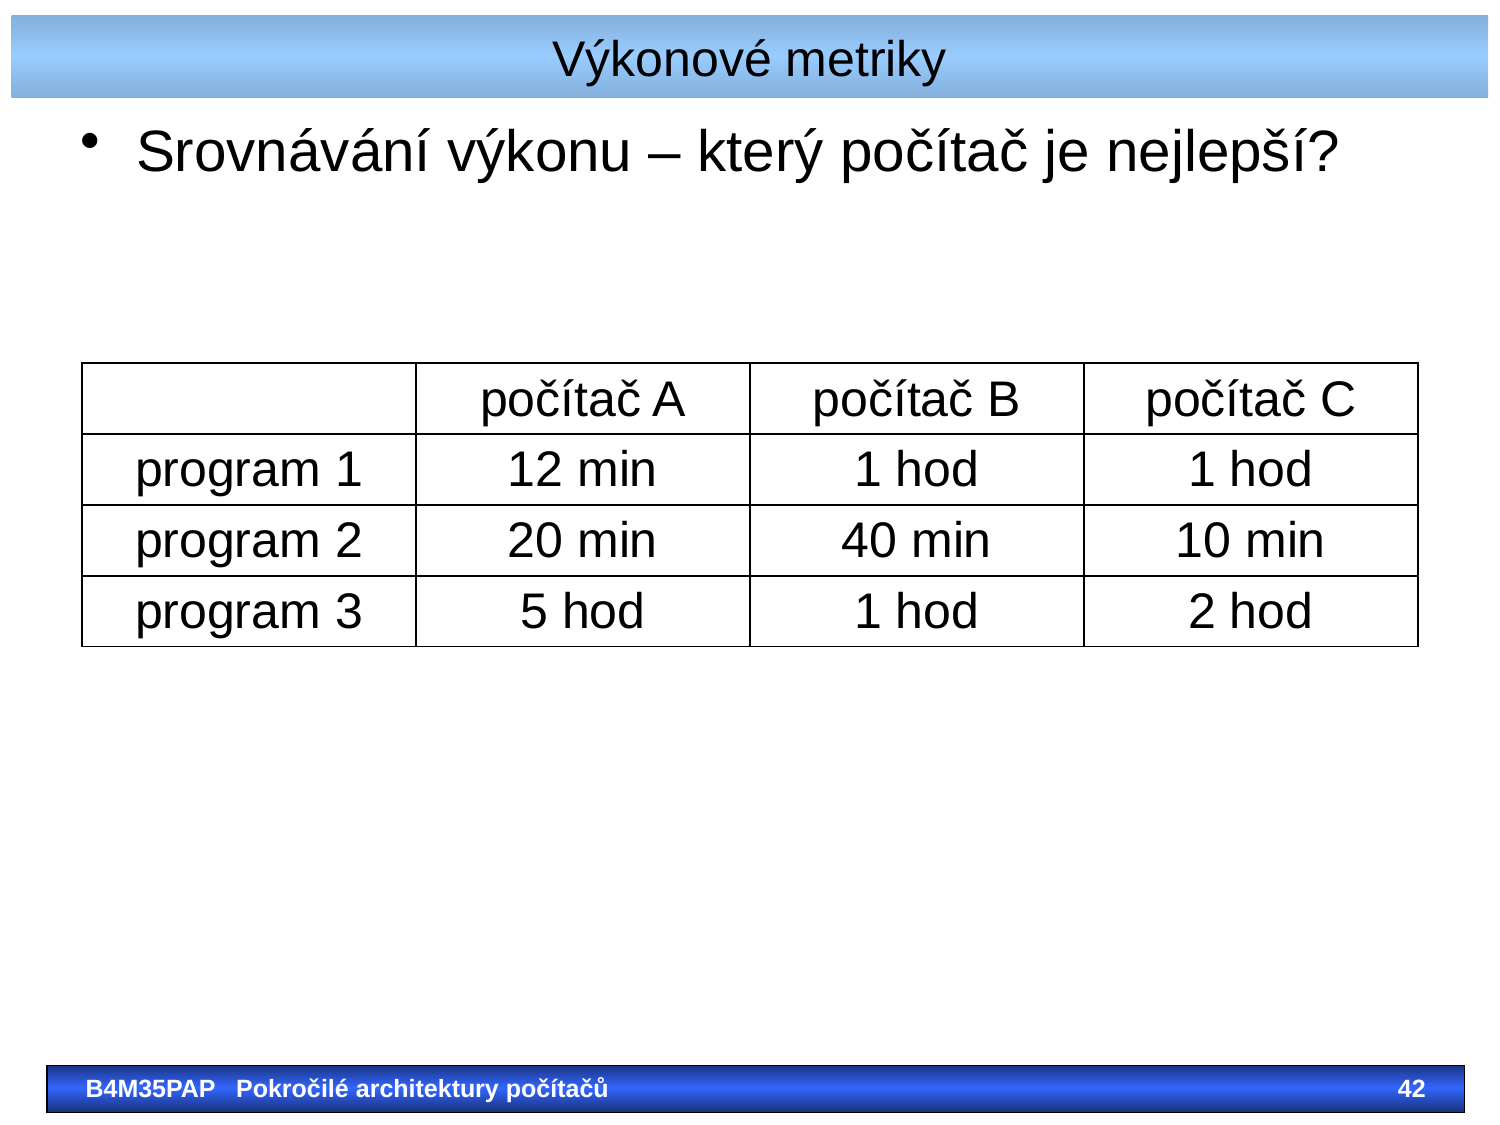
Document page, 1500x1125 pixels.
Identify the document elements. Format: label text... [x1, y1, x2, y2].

table_cell 2 hod [1085, 577, 1417, 646]
table_cell 1 hod [751, 577, 1083, 646]
table_cell 1 hod [751, 435, 1083, 504]
table_cell 20 min [417, 506, 749, 575]
table_cell program 3 [83, 577, 415, 646]
footer B4M35PAP Pokročilé architektury počítačů [70, 1065, 1429, 1113]
table_cell 12 min [417, 435, 749, 504]
table_cell program 2 [83, 506, 415, 575]
table_cell 5 hod [417, 577, 749, 646]
title Výkonové metriky [11, 15, 1489, 98]
table_header [83, 364, 415, 433]
table_header počítač A [417, 364, 749, 433]
table_cell 10 min [1085, 506, 1417, 575]
table_cell program 1 [83, 435, 415, 504]
table_header počítač B [751, 364, 1083, 433]
table_header počítač C [1085, 364, 1417, 433]
table_cell 40 min [751, 506, 1083, 575]
list Srovnávání výkonu – který počítač je nejlepší? [64, 105, 1436, 1043]
table_cell 1 hod [1085, 435, 1417, 504]
slide_number <number> [1346, 1065, 1441, 1112]
